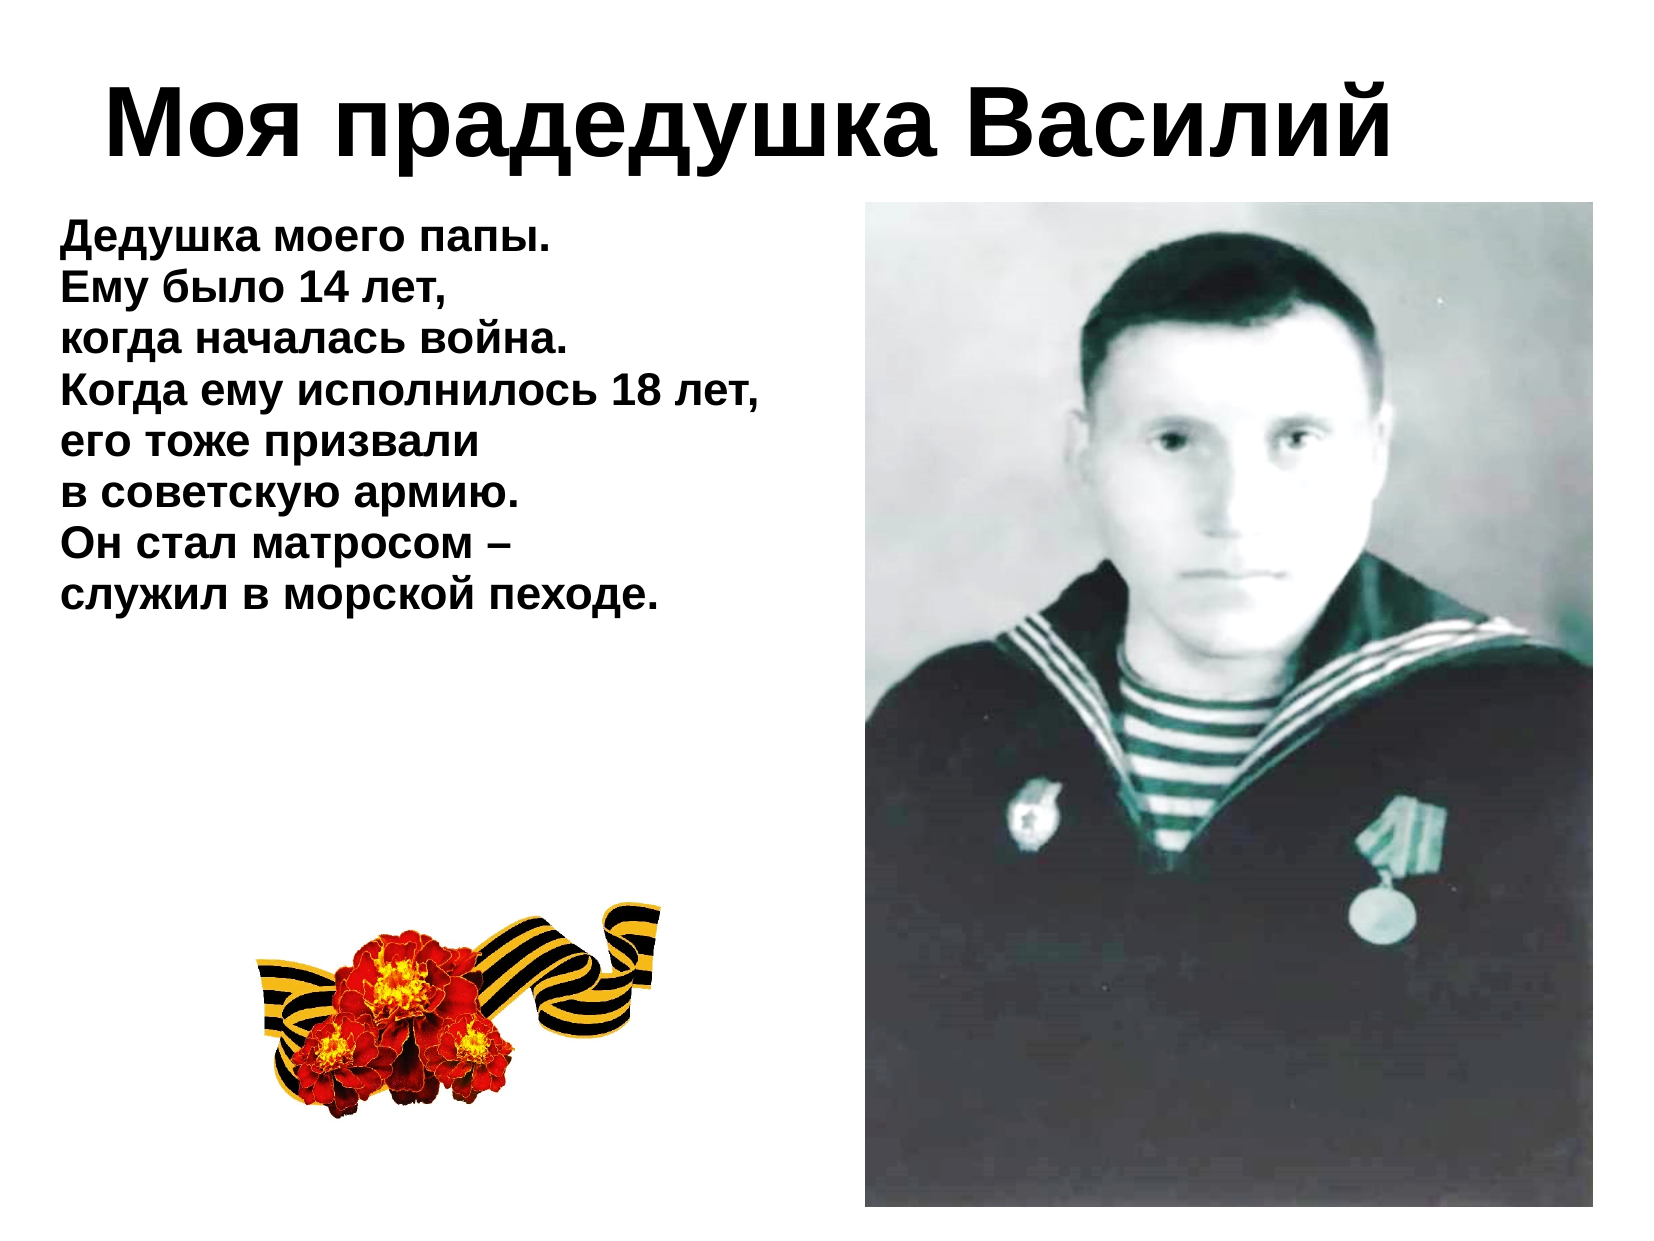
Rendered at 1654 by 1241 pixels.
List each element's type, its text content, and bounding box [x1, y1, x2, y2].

text_box Моя прадедушка Василий [88, 59, 1506, 202]
picture [221, 834, 689, 1192]
picture [865, 202, 1593, 1207]
text_box Дедушка моего папы. Ему было 14 лет, когда началась война. Когда ему исполнилось 18 лет, его тоже призвали в советскую армию. Он стал матросом – служил в морской пеходе. [45, 202, 865, 935]
